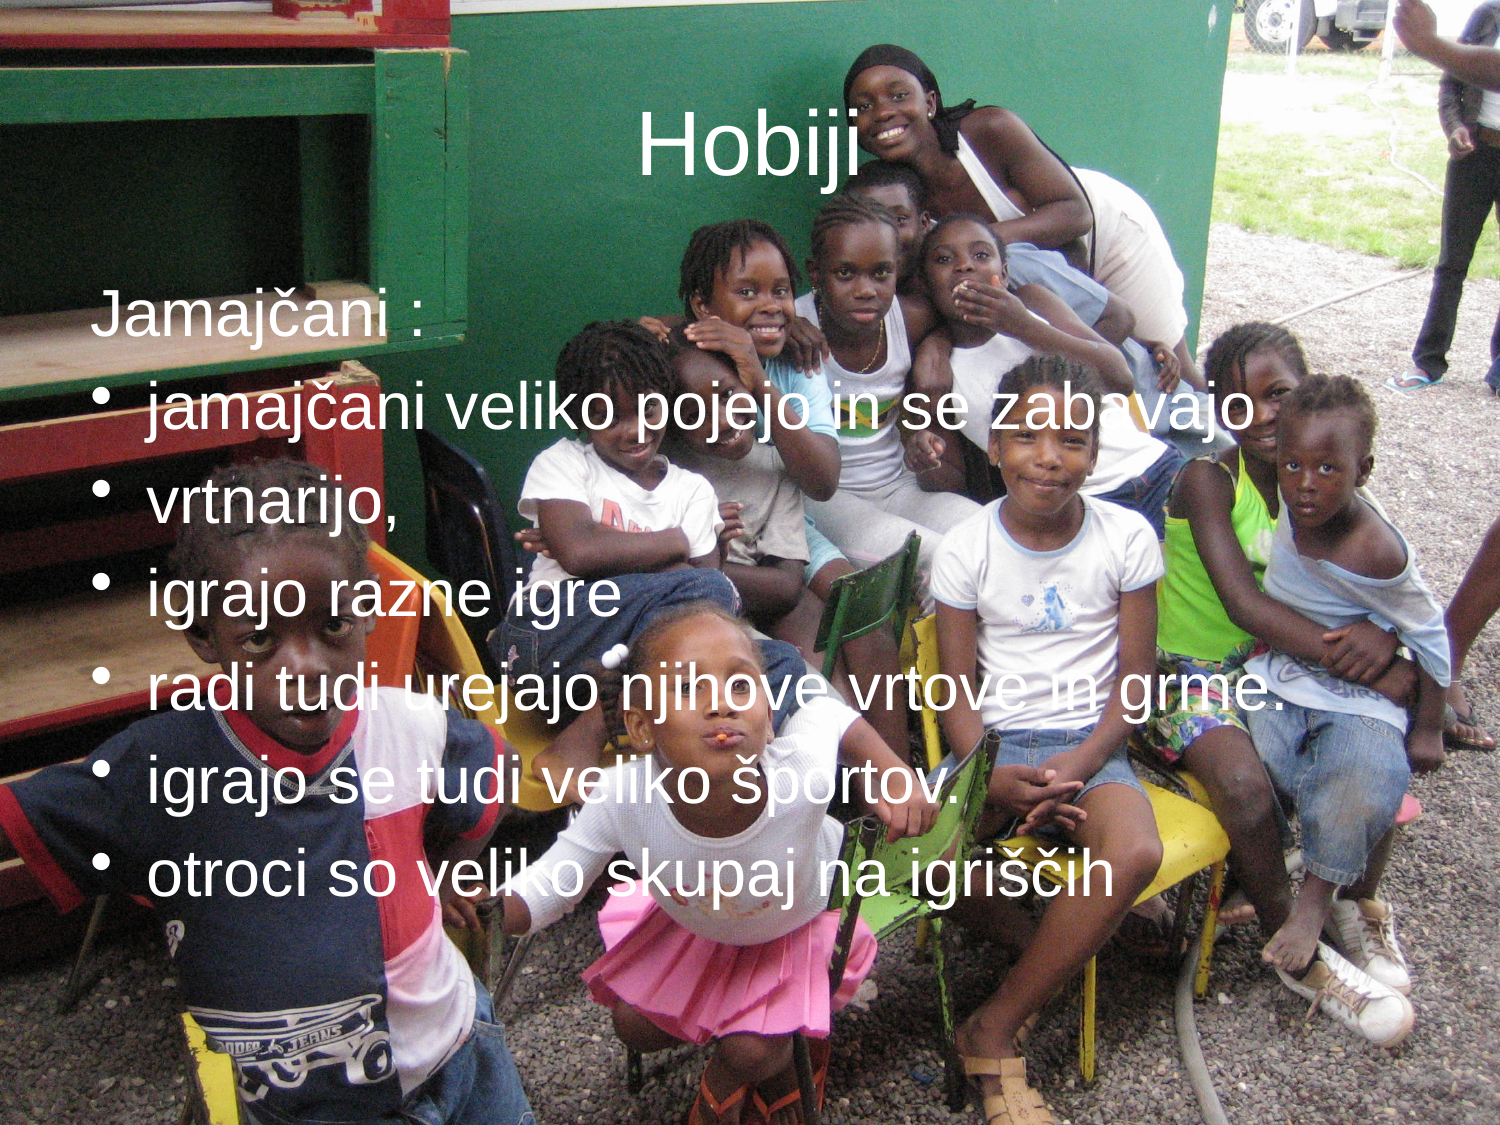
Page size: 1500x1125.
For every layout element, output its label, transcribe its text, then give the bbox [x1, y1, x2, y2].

title Hobiji [75, 45, 1425, 233]
picture [0, 0, 1500, 1125]
list Jamajčani : jamajčani veliko pojejo in se zabavajo vrtnarijo, igrajo razne igre radi tudi urejajo njihove vrtove in grme. igrajo se tudi veliko športov. otroci so veliko skupaj na igriščih [75, 262, 1425, 1005]
